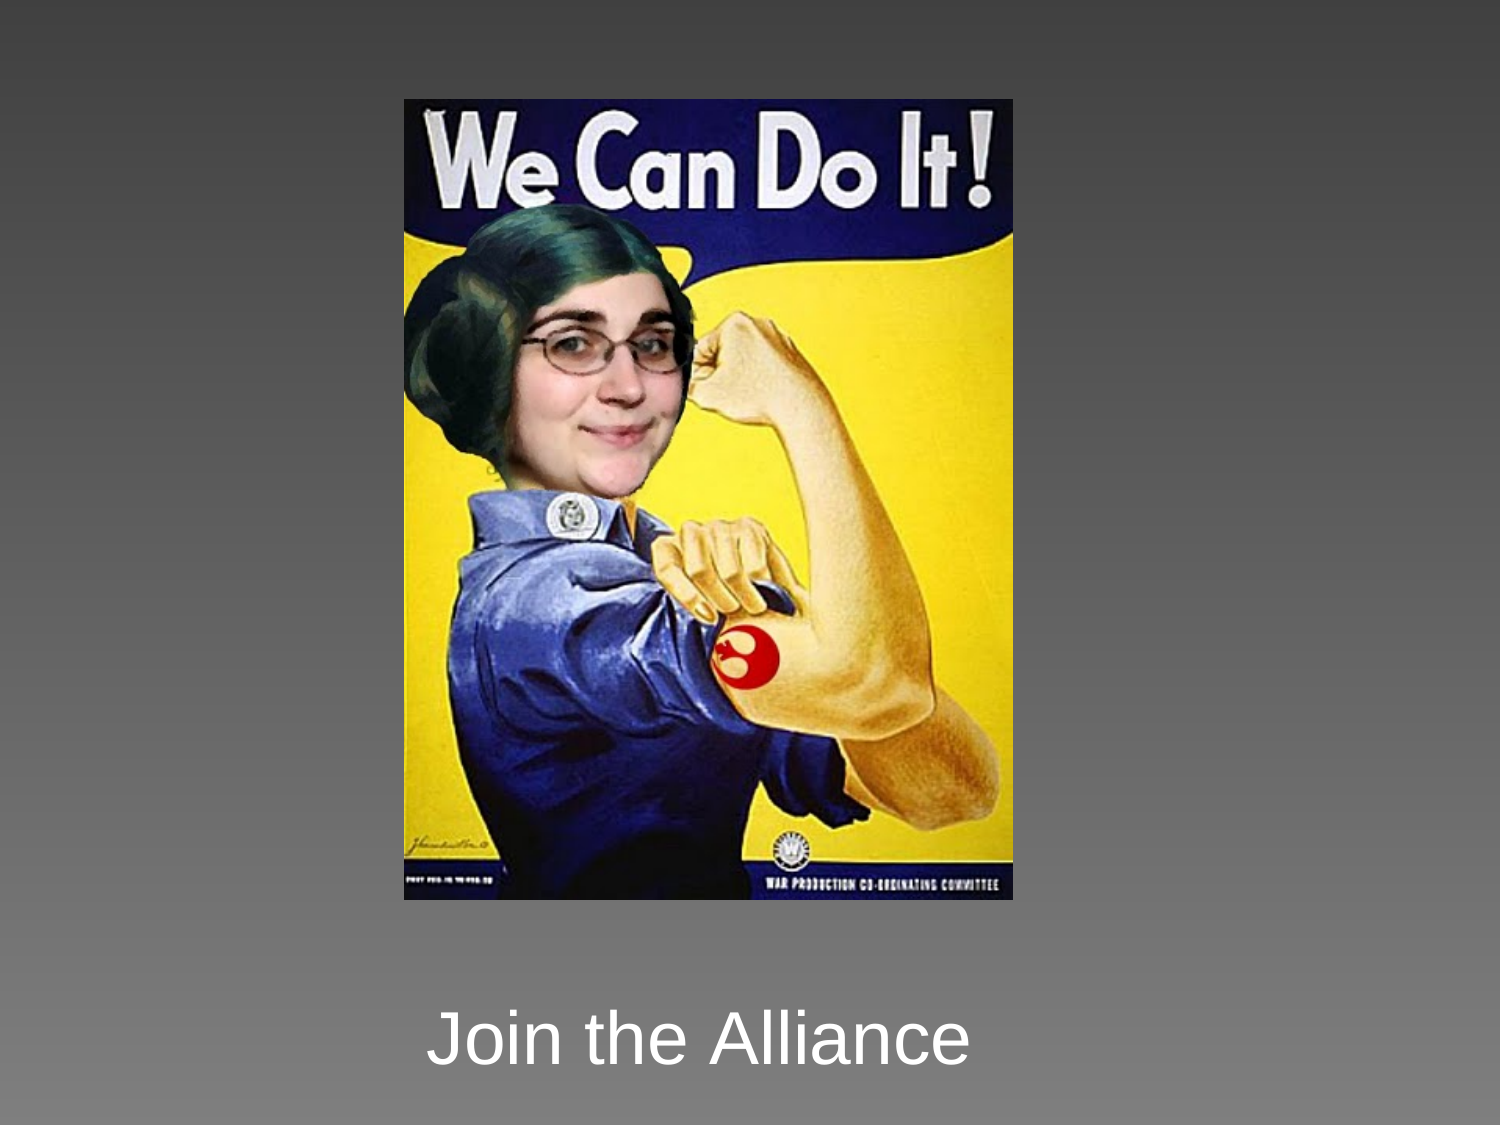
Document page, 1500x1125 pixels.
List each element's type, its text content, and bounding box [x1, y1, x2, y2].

picture [404, 99, 1013, 901]
text_box Join the Alliance [411, 982, 989, 1088]
